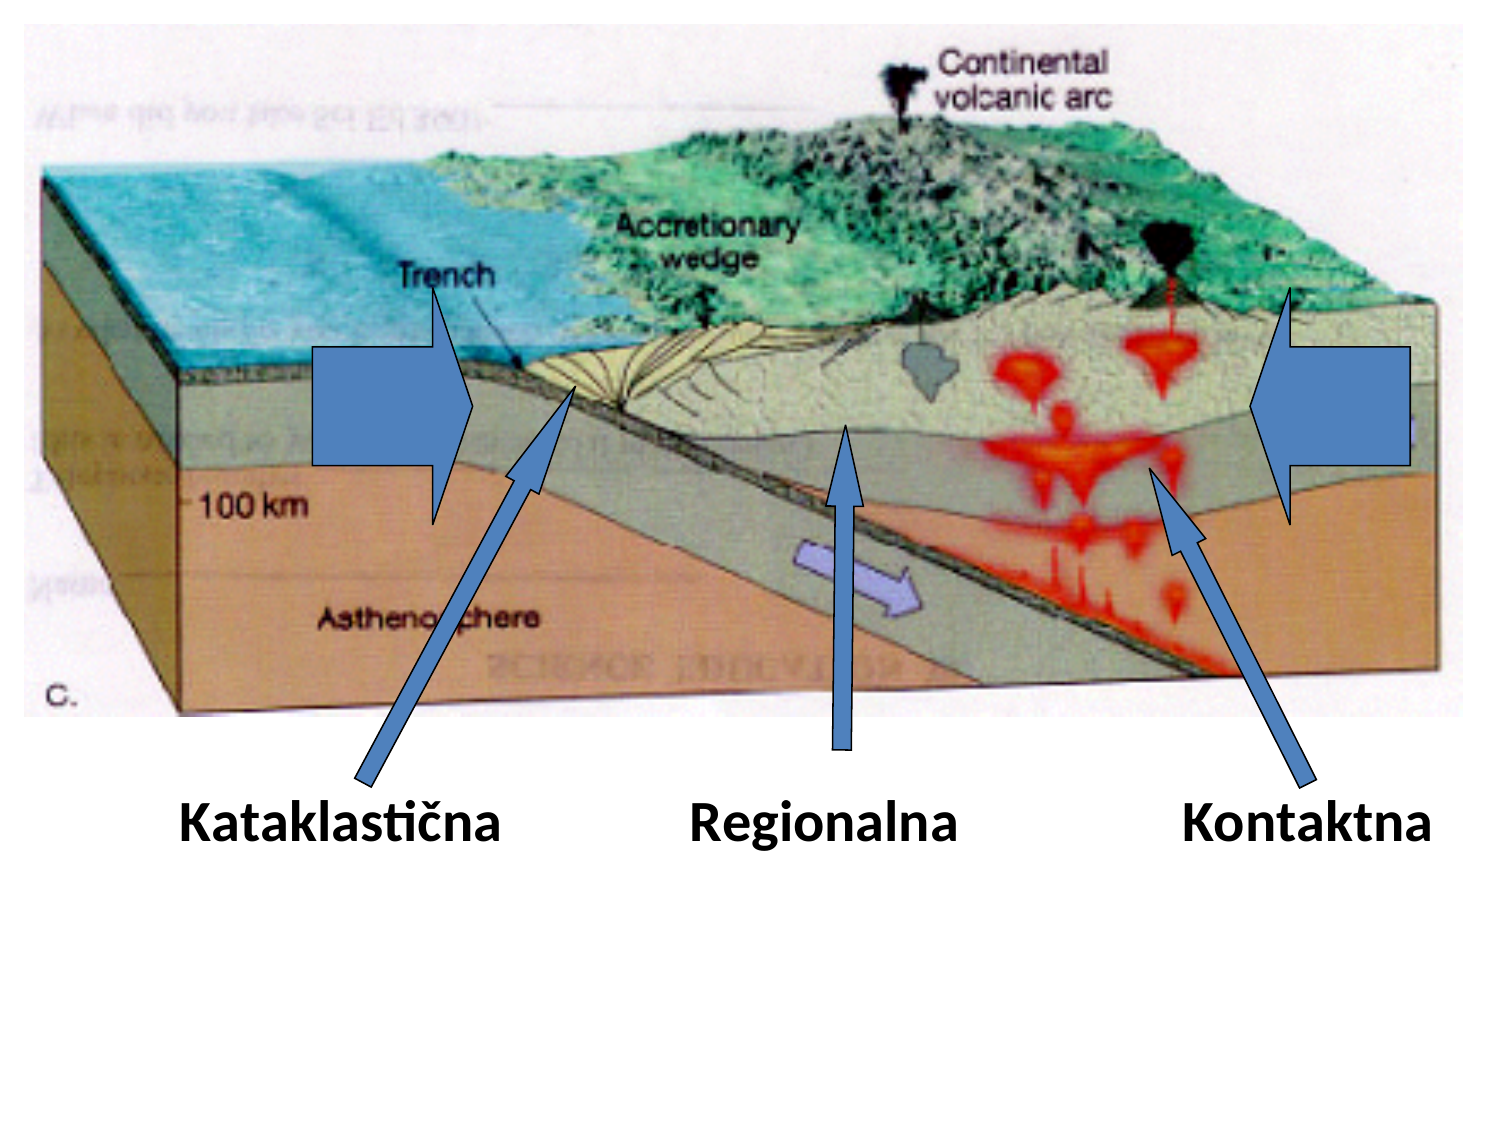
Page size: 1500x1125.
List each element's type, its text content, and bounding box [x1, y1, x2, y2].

text_box [1250, 287, 1411, 526]
picture [24, 24, 1463, 717]
text_box Kataklastična [165, 774, 518, 861]
text_box Kontaktna [1167, 774, 1449, 861]
text_box Regionalnana [675, 774, 1038, 861]
text_box [1149, 468, 1317, 789]
text_box [354, 385, 576, 788]
text_box [312, 287, 473, 526]
text_box [825, 424, 864, 751]
